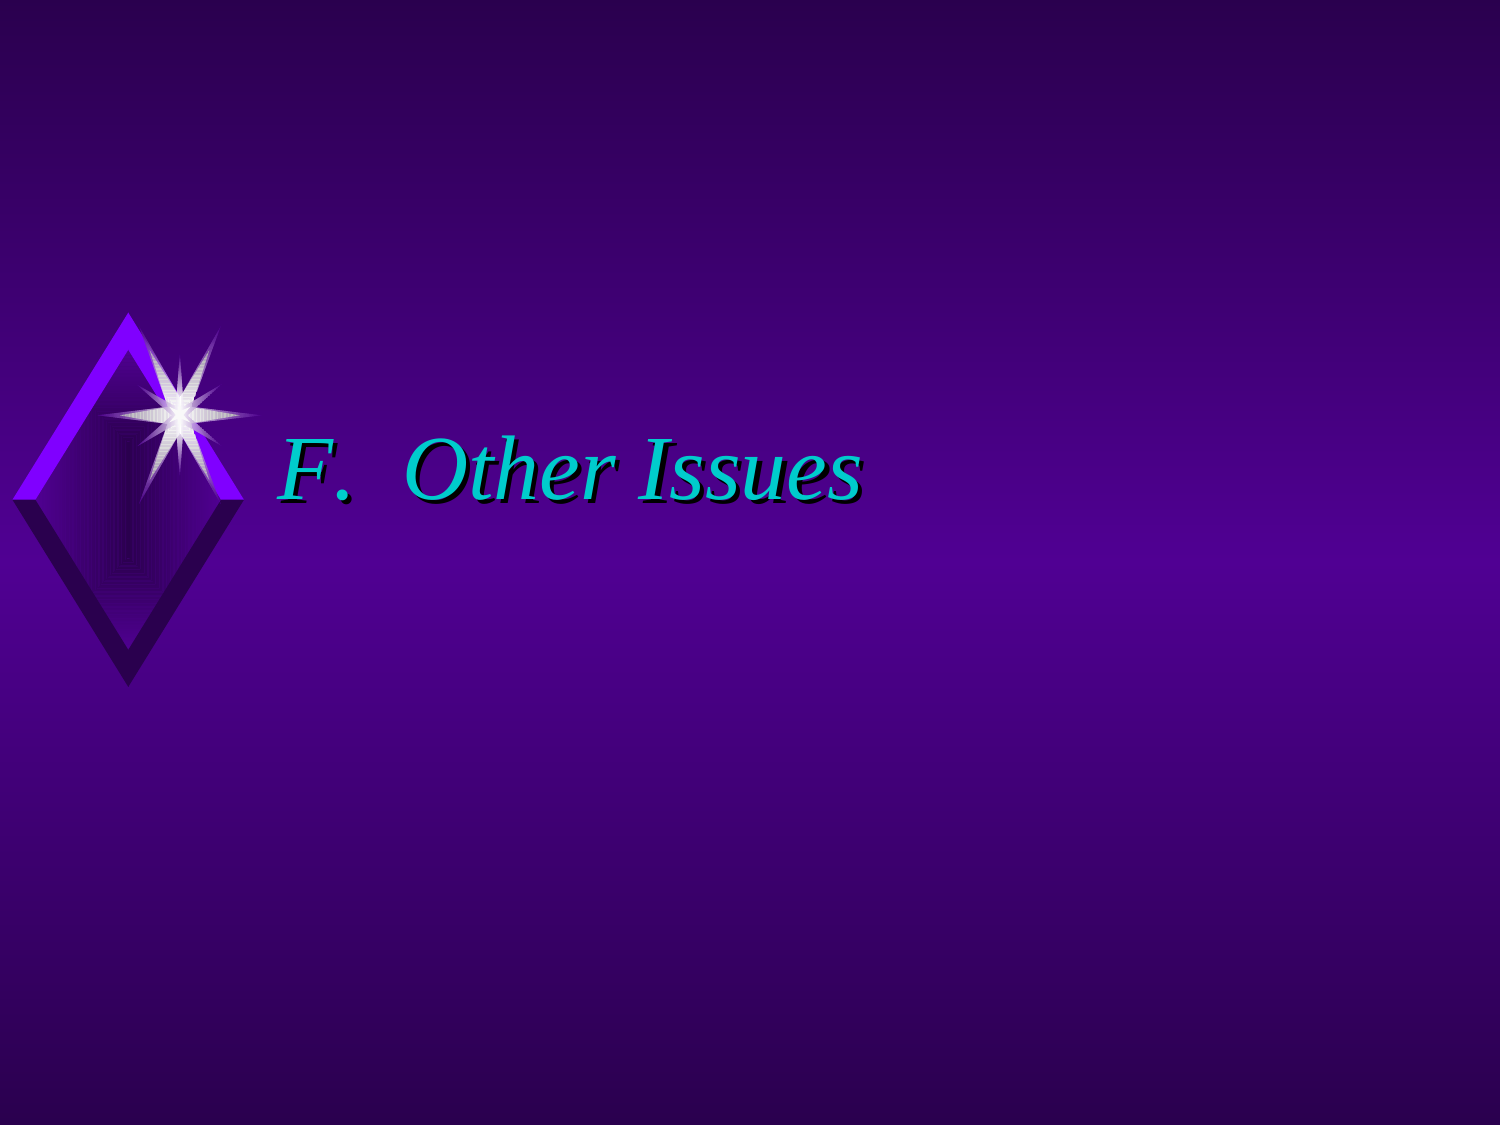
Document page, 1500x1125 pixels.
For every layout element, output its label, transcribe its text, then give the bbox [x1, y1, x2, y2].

title F. Other Issues [262, 374, 1500, 563]
